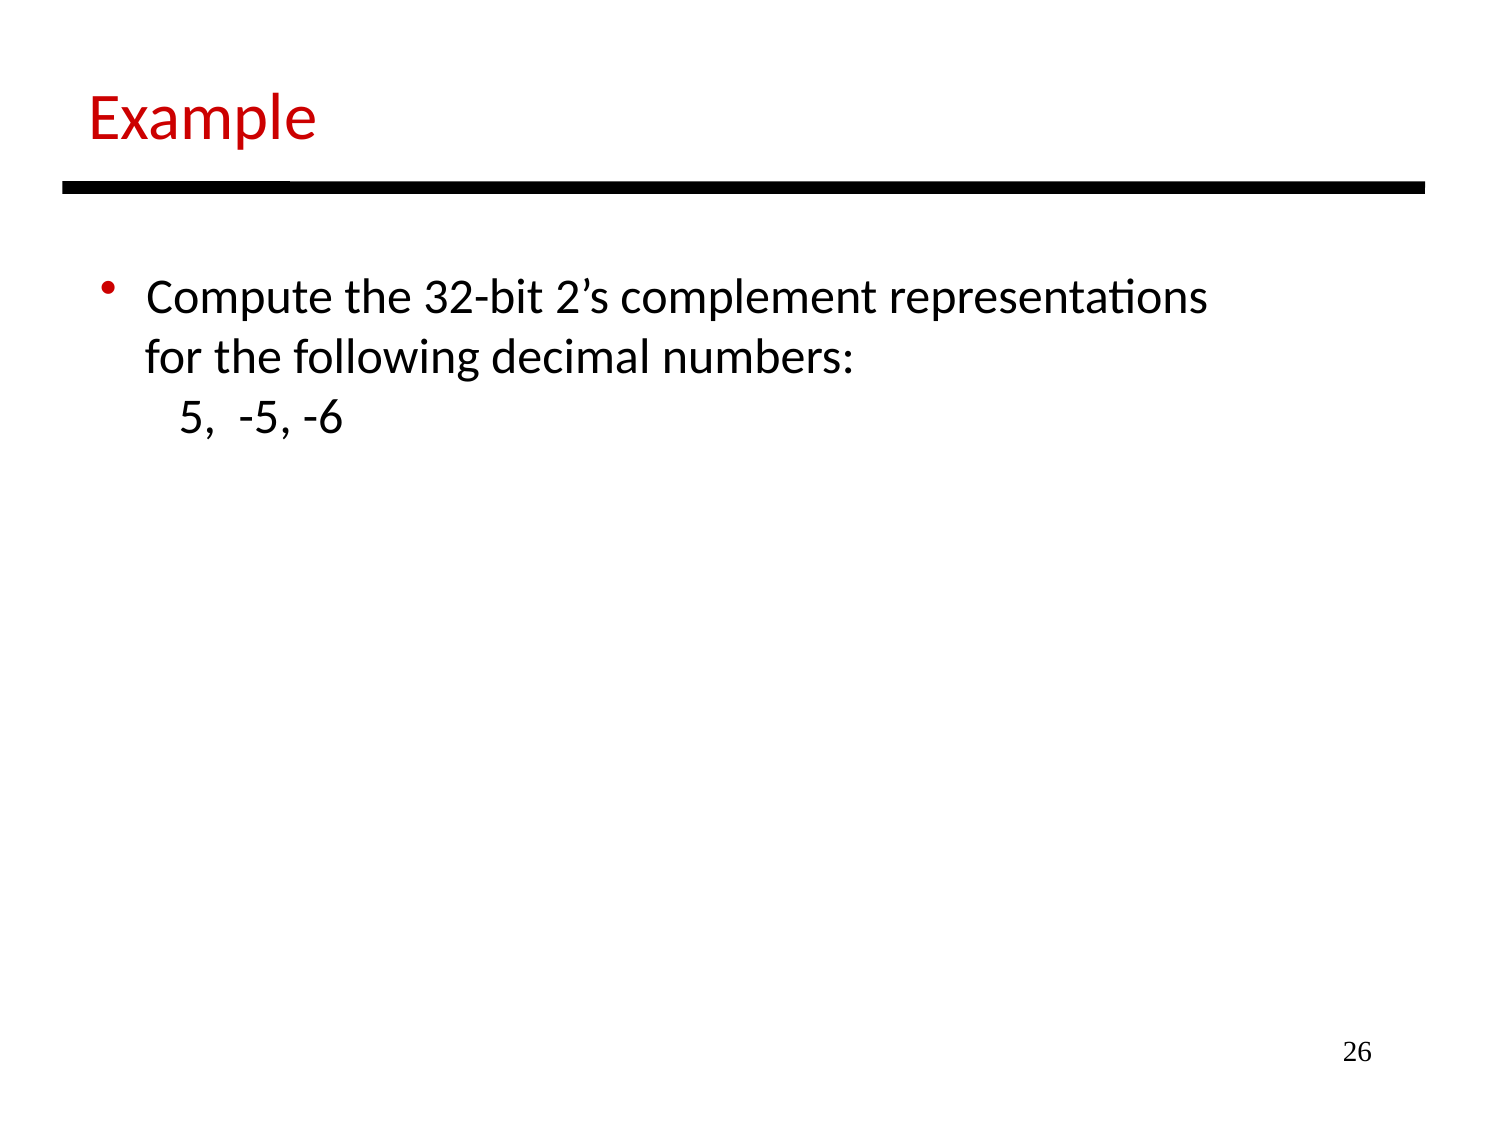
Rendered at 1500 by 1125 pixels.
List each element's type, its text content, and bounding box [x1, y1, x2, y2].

text_box Example [73, 65, 333, 160]
text_box Compute the 32-bit 2’s complement representations for the following decimal numbers: 5, -5, -6 [85, 256, 1224, 452]
slide_number <number> [1074, 1025, 1388, 1100]
